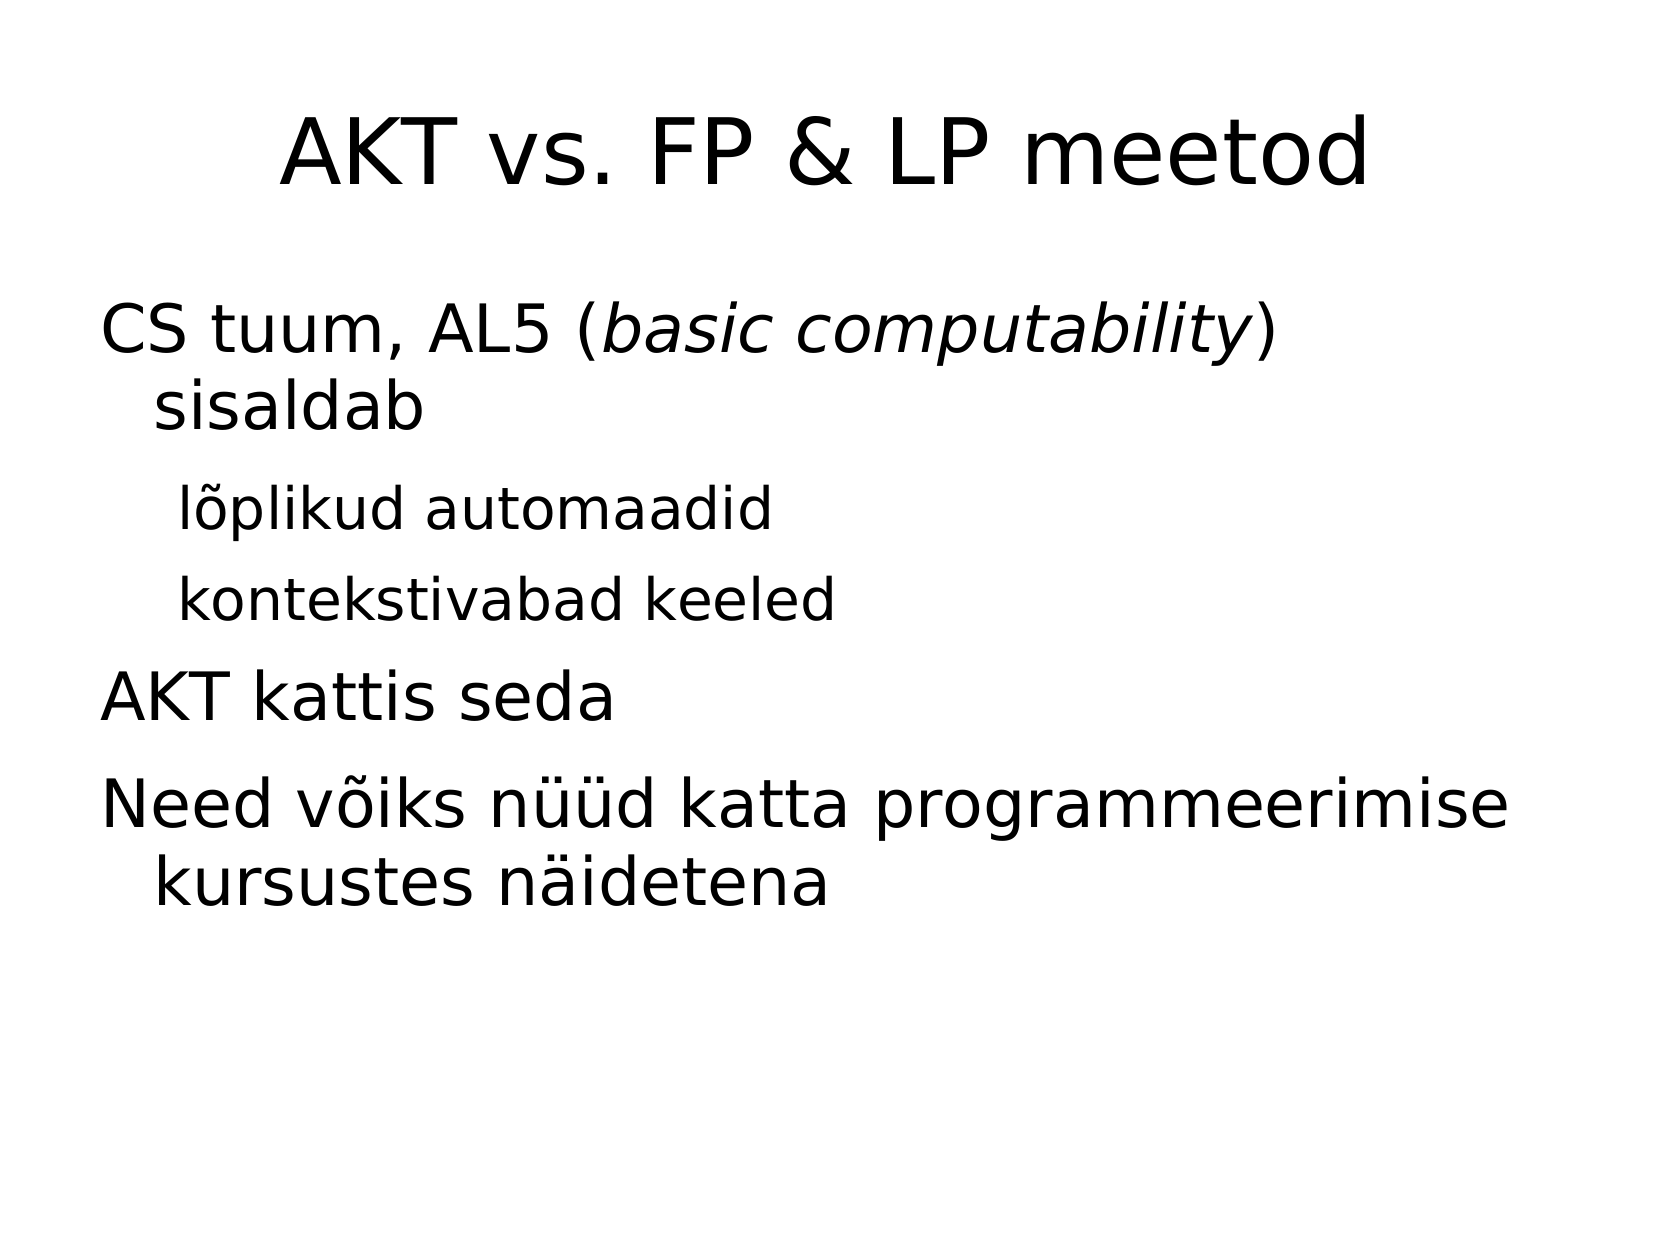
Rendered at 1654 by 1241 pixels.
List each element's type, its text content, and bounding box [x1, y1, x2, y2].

list CS tuum, AL5 (basic computability) sisaldab lõplikud automaadid kontekstivabad keeled AKT kattis seda Need võiks nüüd katta programmeerimise kursustes näidetena [82, 290, 1571, 1109]
title AKT vs. FP & LP meetod [82, 49, 1571, 257]
